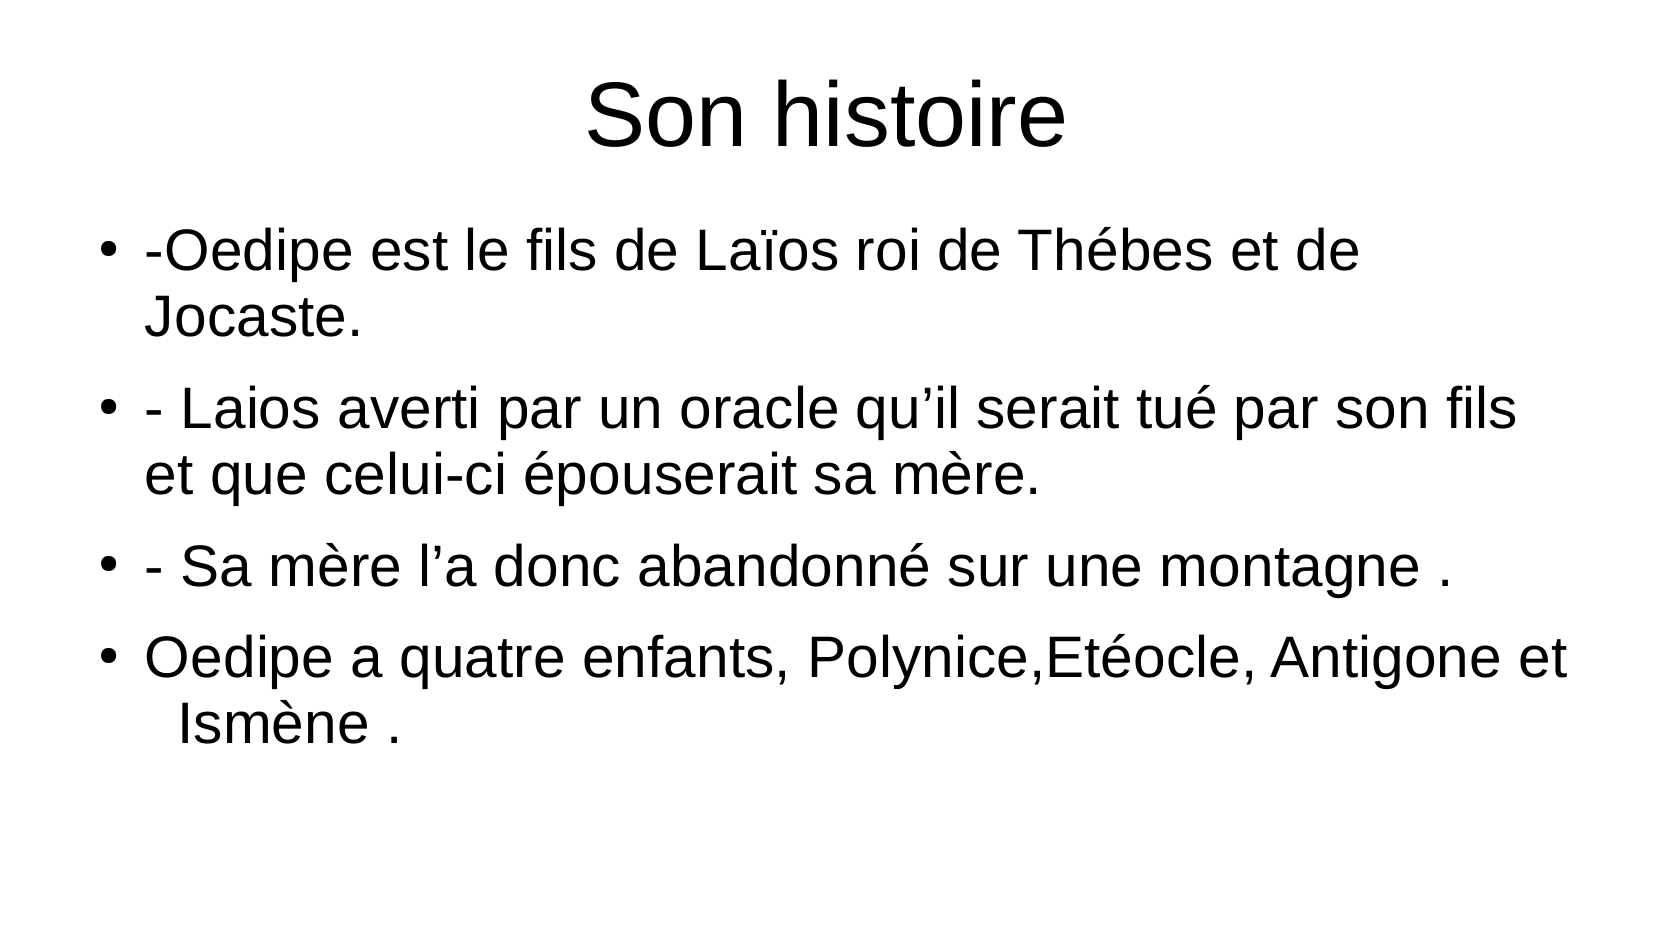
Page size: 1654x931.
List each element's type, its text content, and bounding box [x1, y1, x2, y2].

list -Oedipe est le fils de Laïos roi de Thébes et de Jocaste. - Laios averti par un oracle qu’il serait tué par son fils et que celui-ci épouserait sa mère. - Sa mère l’a donc abandonné sur une montagne . Oedipe a quatre enfants, Polynice,Etéocle, Antigone et Ismène . [82, 217, 1571, 758]
title Son histoire [82, 37, 1571, 193]
